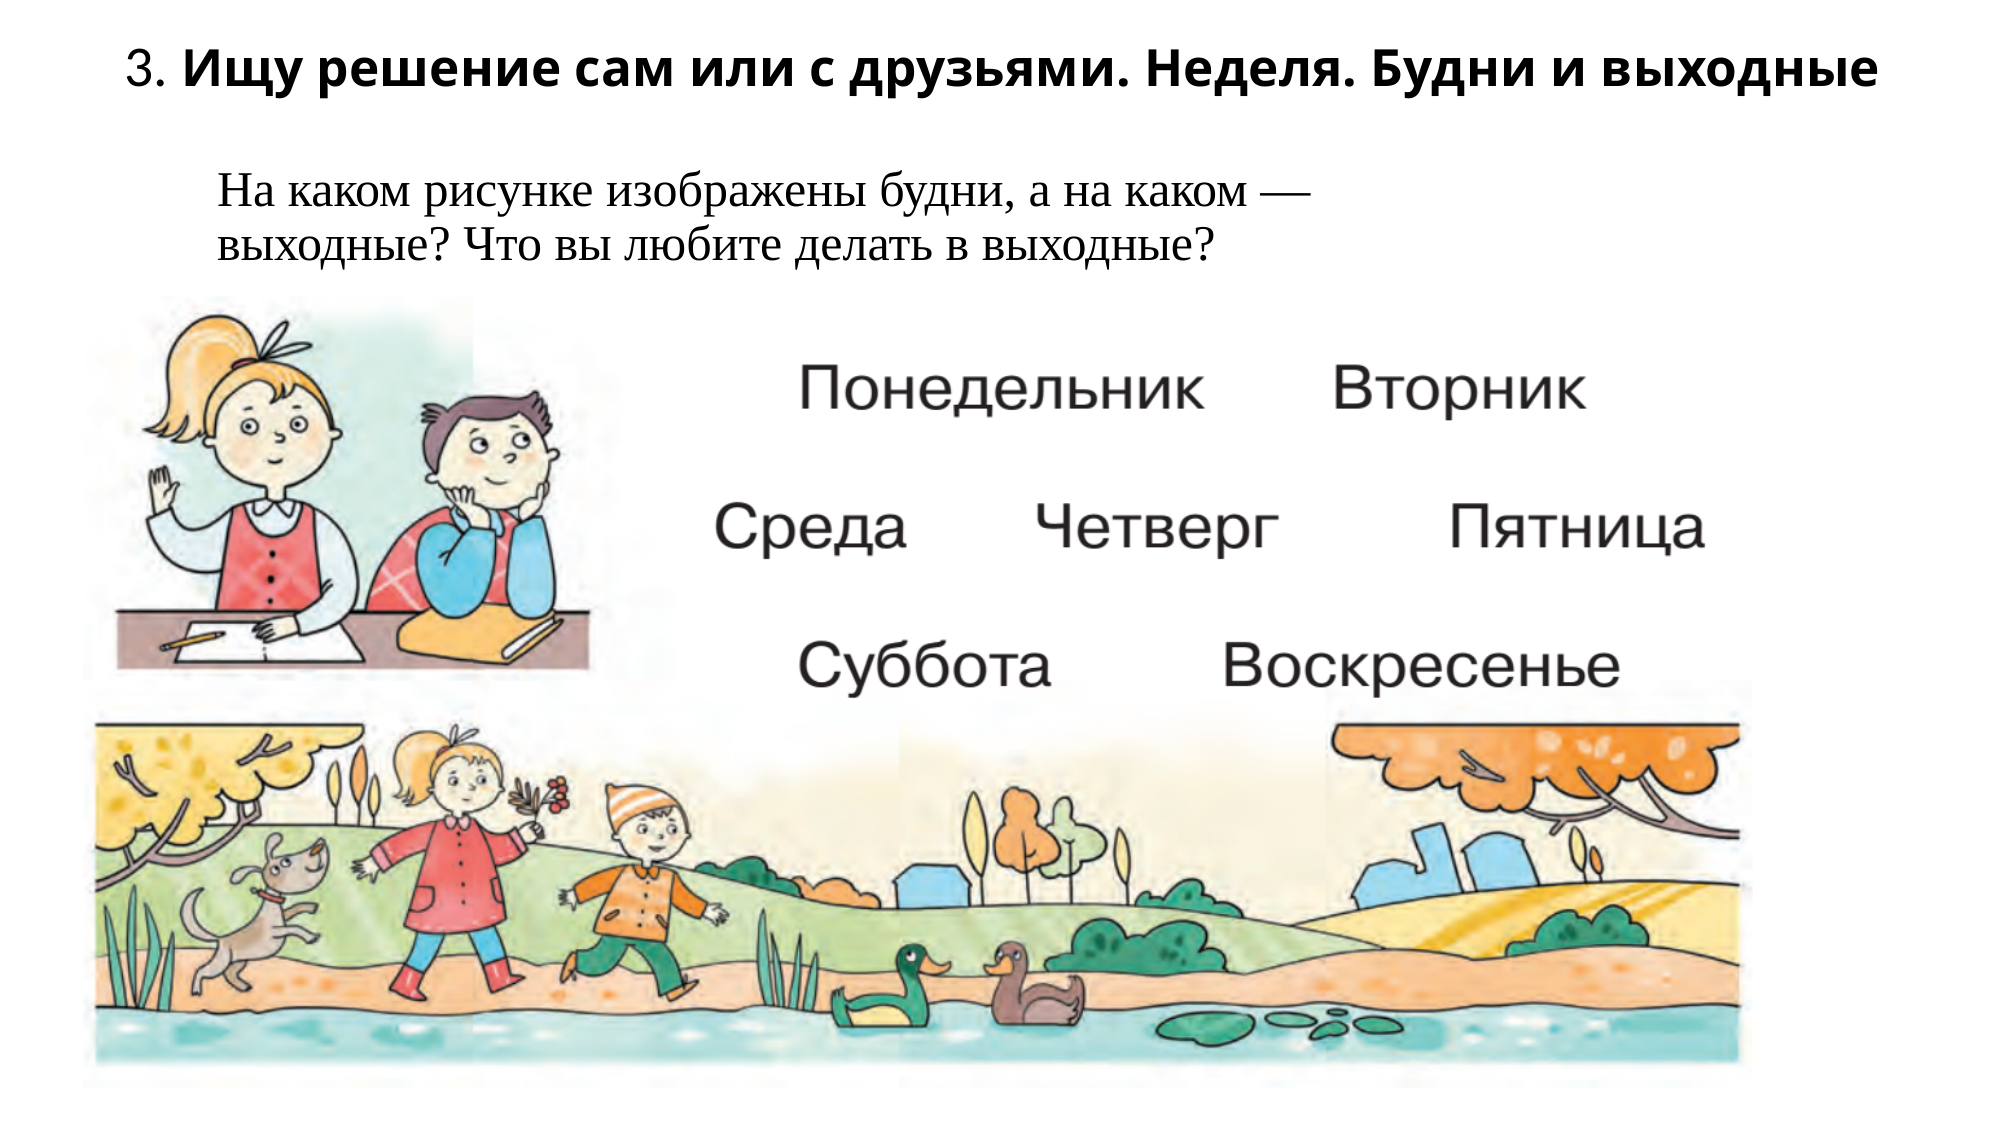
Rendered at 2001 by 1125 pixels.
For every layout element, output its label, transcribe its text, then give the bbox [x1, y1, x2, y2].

picture [83, 296, 1771, 1088]
title 3. Ищу решение сам или с друзьями. Неделя. Будни и выходные [109, 24, 1956, 112]
list На каком рисунке изображены будни, а на каком — выходные? Что вы любите делать в выходные? [202, 155, 1488, 296]
